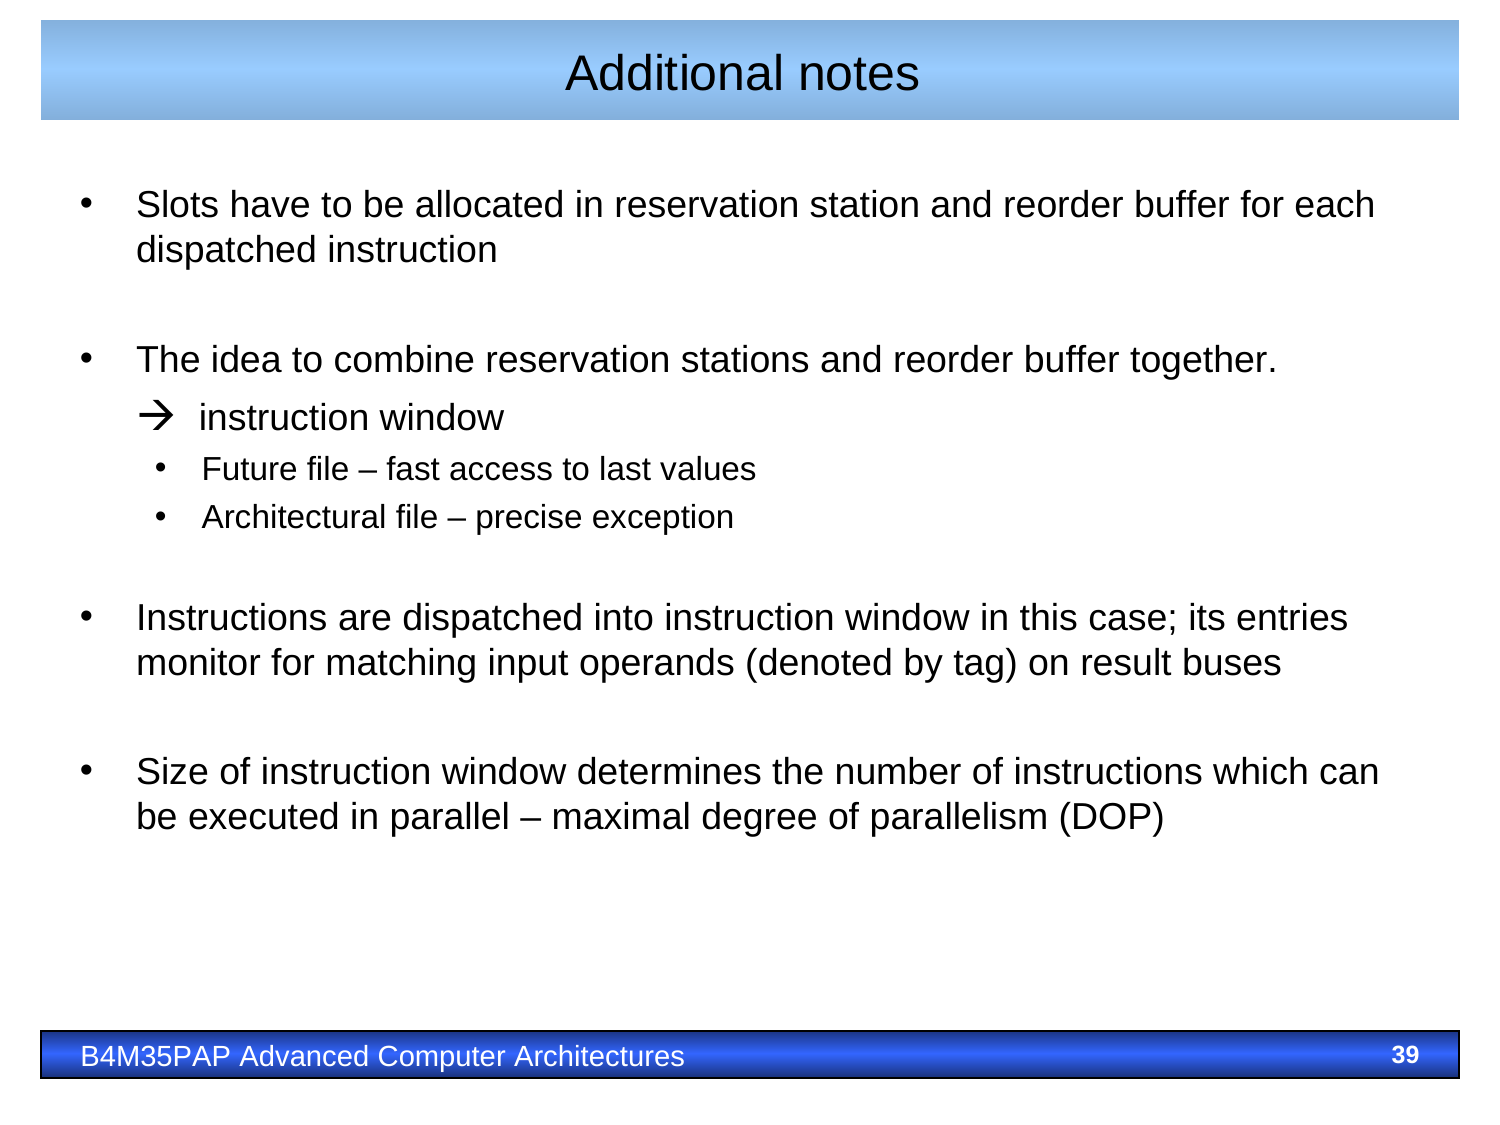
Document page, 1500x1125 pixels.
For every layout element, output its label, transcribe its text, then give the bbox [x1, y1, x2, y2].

title Additional notes [41, 20, 1459, 120]
list Slots have to be allocated in reservation station and reorder buffer for each dispatched instruction The idea to combine reservation stations and reorder buffer together.  instruction window Future file – fast access to last values Architectural file – precise exception Instructions are dispatched into instruction window in this case; its entries monitor for matching input operands (denoted by tag) on result buses Size of instruction window determines the number of instructions which can be executed in parallel – maximal degree of parallelism (DOP) [64, 172, 1436, 1000]
